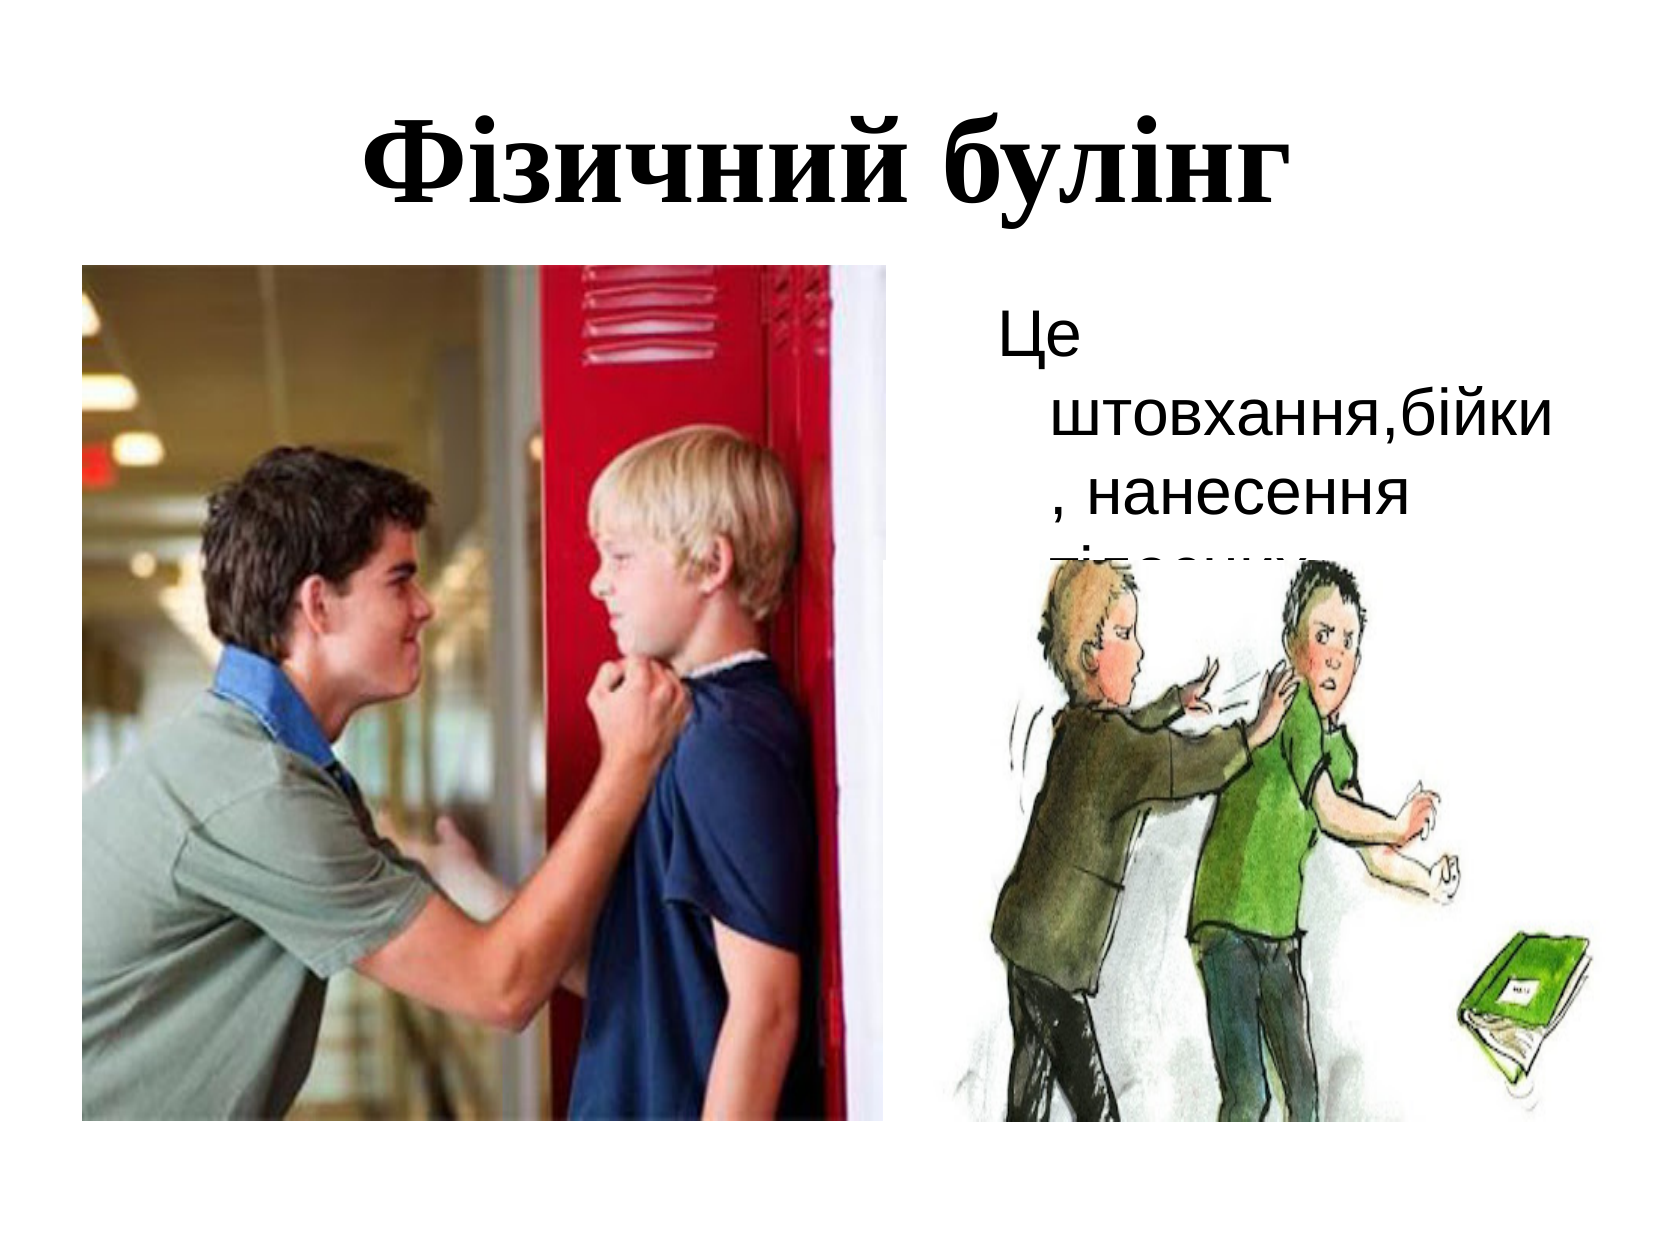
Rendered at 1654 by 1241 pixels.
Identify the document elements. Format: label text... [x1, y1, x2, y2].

title Фізичний булінг [82, 49, 1571, 257]
picture [82, 265, 1654, 1123]
list Це штовхання,бійки, нанесення тілесних ушкоджень. [909, 290, 1572, 560]
